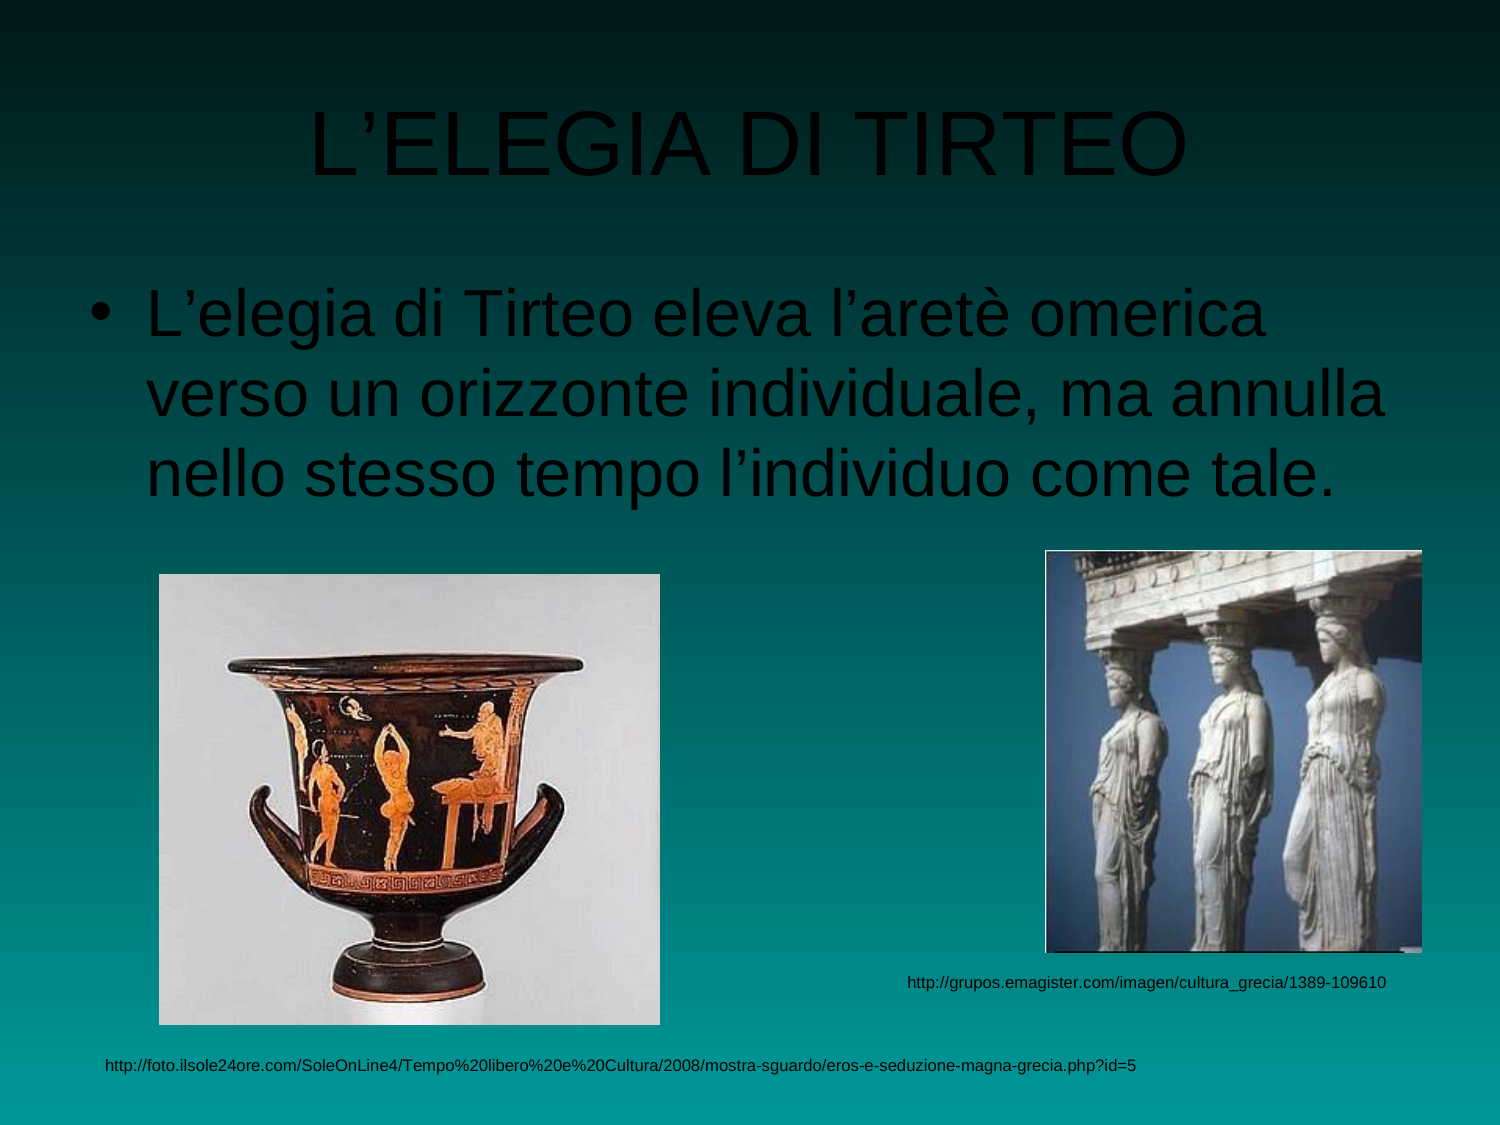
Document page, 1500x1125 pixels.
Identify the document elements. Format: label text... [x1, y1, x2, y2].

picture [1045, 550, 1422, 953]
text_box http://grupos.emagister.com/imagen/cultura_grecia/1389-109610 [892, 964, 1403, 1000]
title L’ELEGIA DI TIRTEO [75, 45, 1426, 233]
text_box http://foto.ilsole24ore.com/SoleOnLine4/Tempo%20libero%20e%20Cultura/2008/mostra-sguardo/eros-e-seduzione-magna-grecia.php?id=5 [90, 1046, 1153, 1083]
list L’elegia di Tirteo eleva l’aretè omerica verso un orizzonte individuale, ma annulla nello stesso tempo l’individuo come tale. [75, 262, 1426, 1006]
picture [159, 574, 660, 1025]
